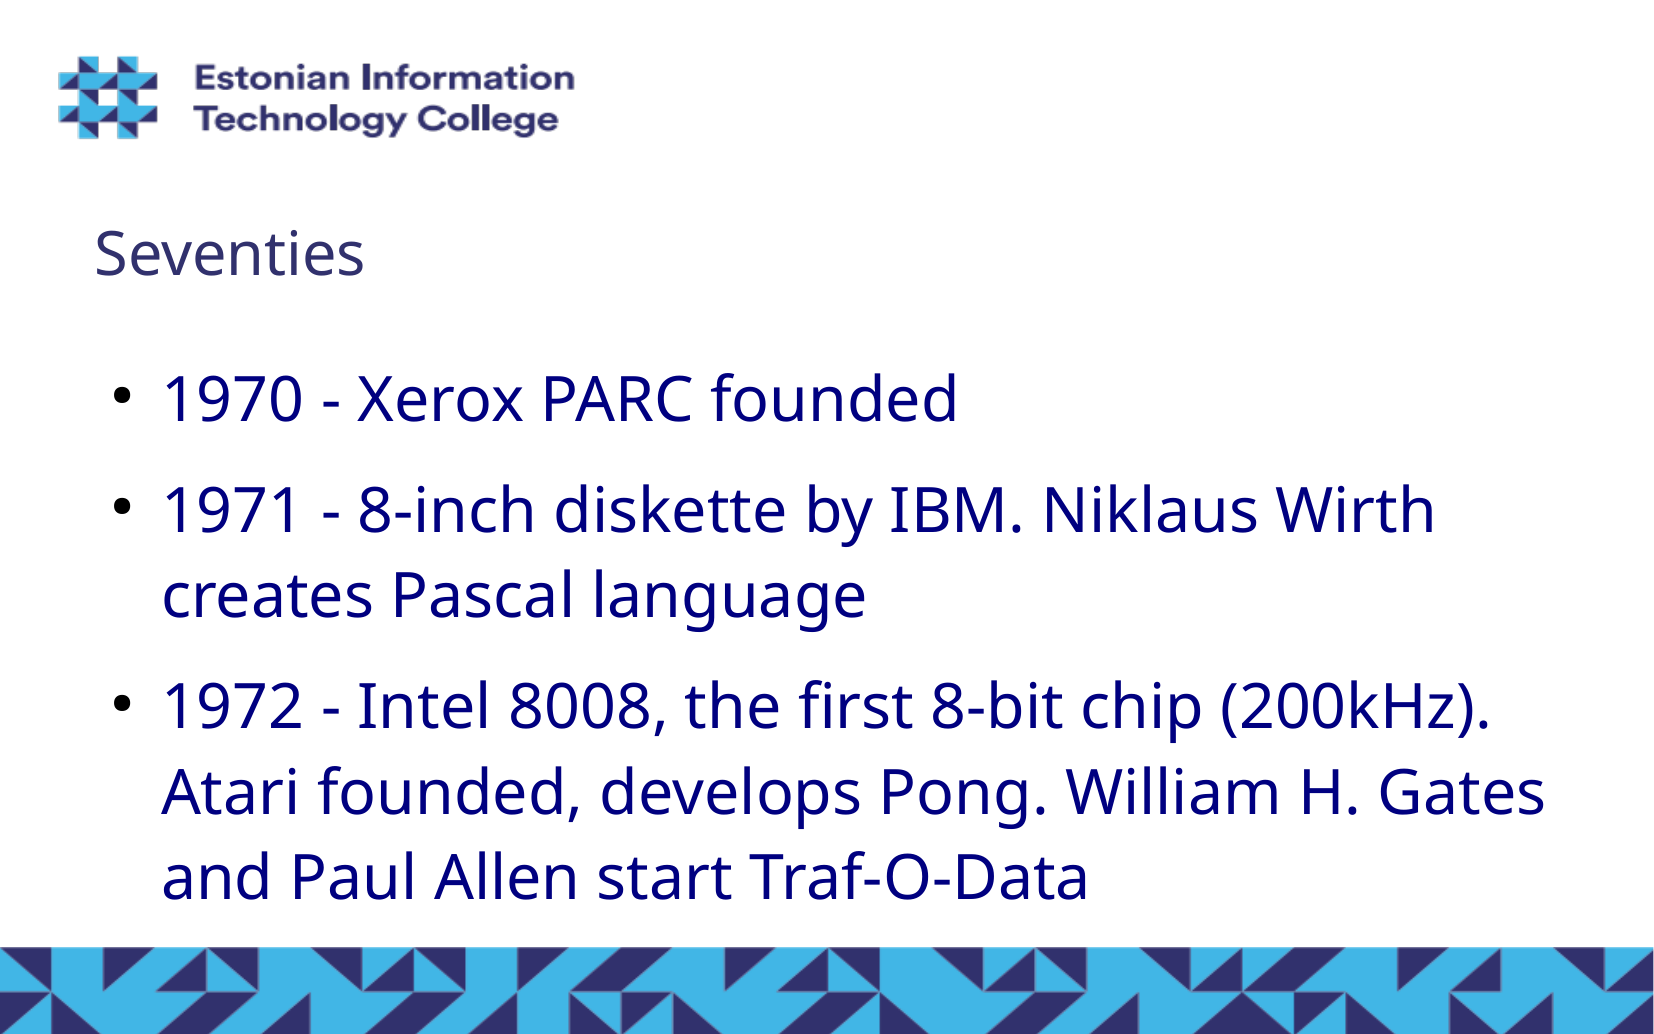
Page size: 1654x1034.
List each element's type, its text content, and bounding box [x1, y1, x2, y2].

list 1970 - Xerox PARC founded 1971 - 8-inch diskette by IBM. Niklaus Wirth creates Pascal language 1972 - Intel 8008, the first 8-bit chip (200kHz). Atari founded, develops Pong. William H. Gates and Paul Allen start Traf-O-Data [94, 354, 1607, 922]
title Seventies [94, 165, 1231, 338]
